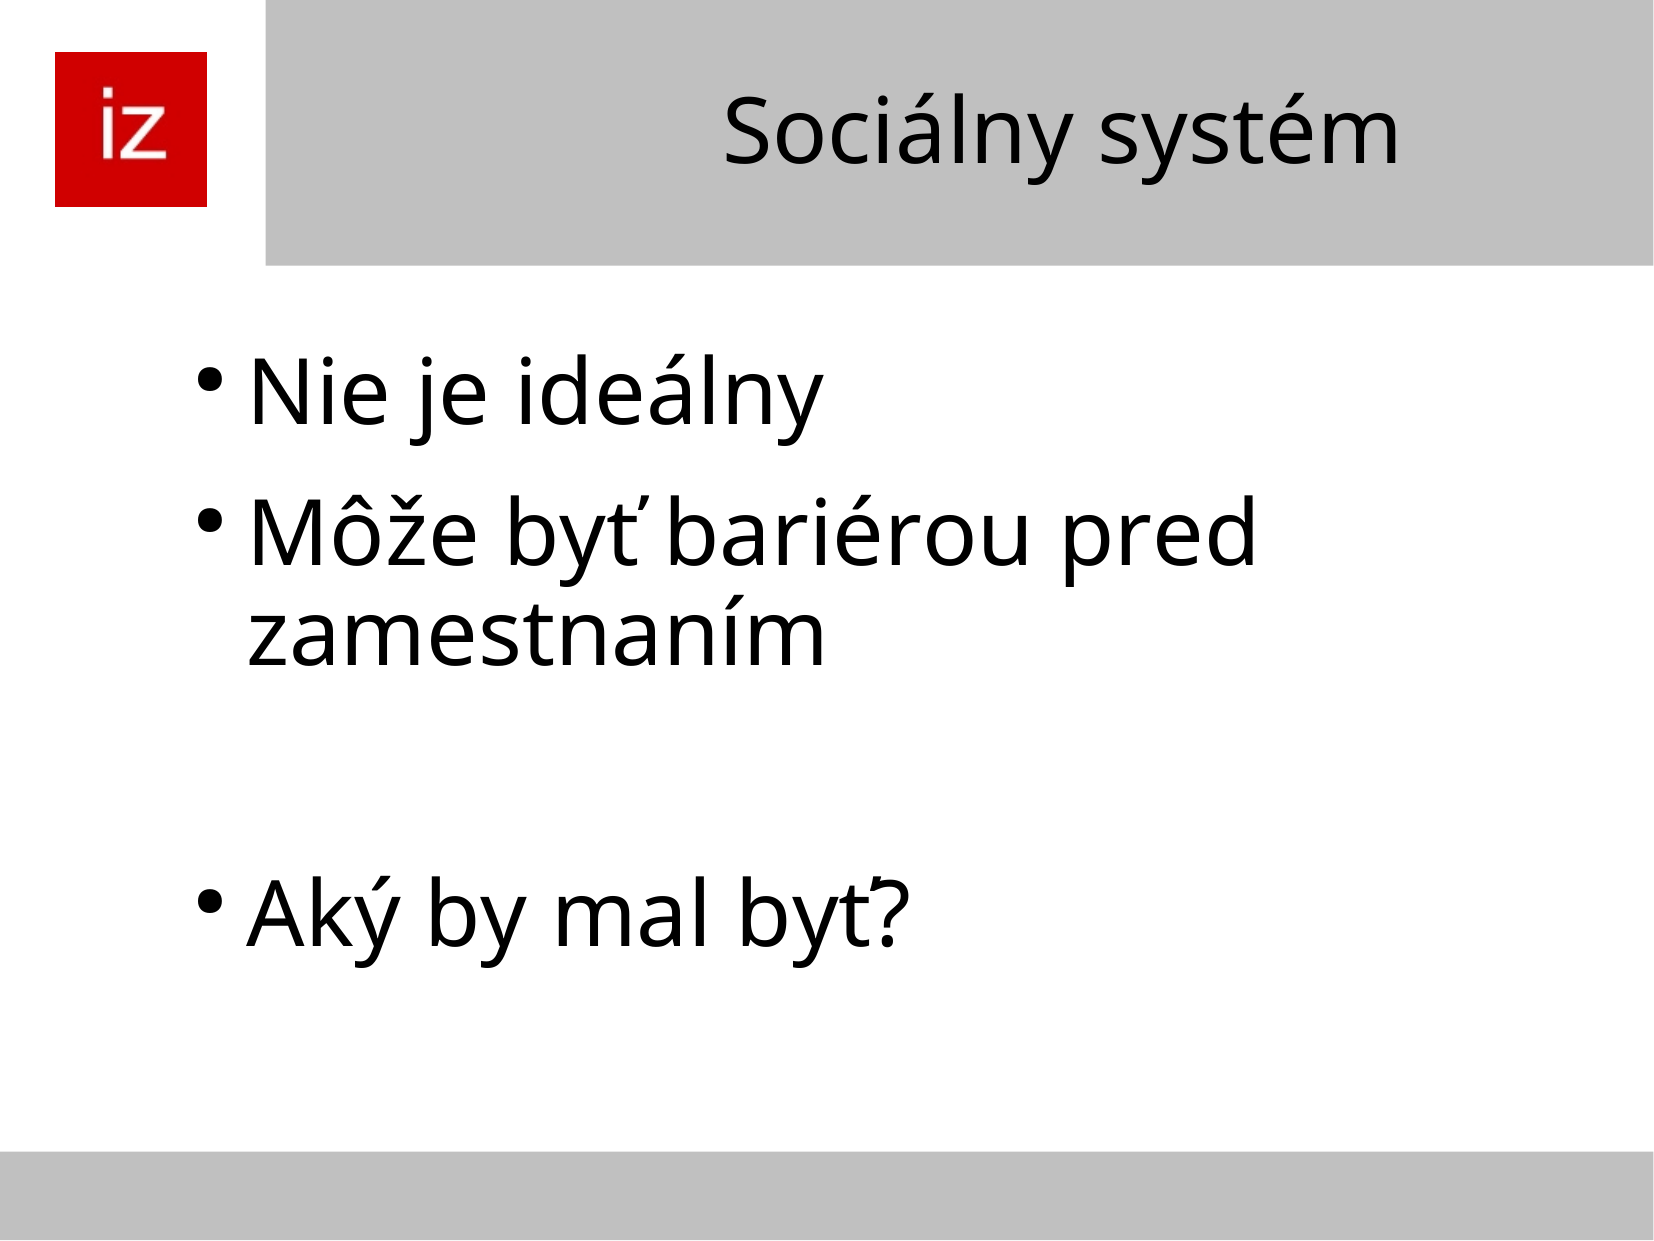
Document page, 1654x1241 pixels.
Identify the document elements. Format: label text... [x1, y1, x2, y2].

picture [55, 52, 207, 207]
title Sociálny systém [561, 29, 1565, 237]
list Nie je ideálny Môže byť bariérou pred zamestnaním Aký by mal byť? [121, 344, 1533, 1126]
